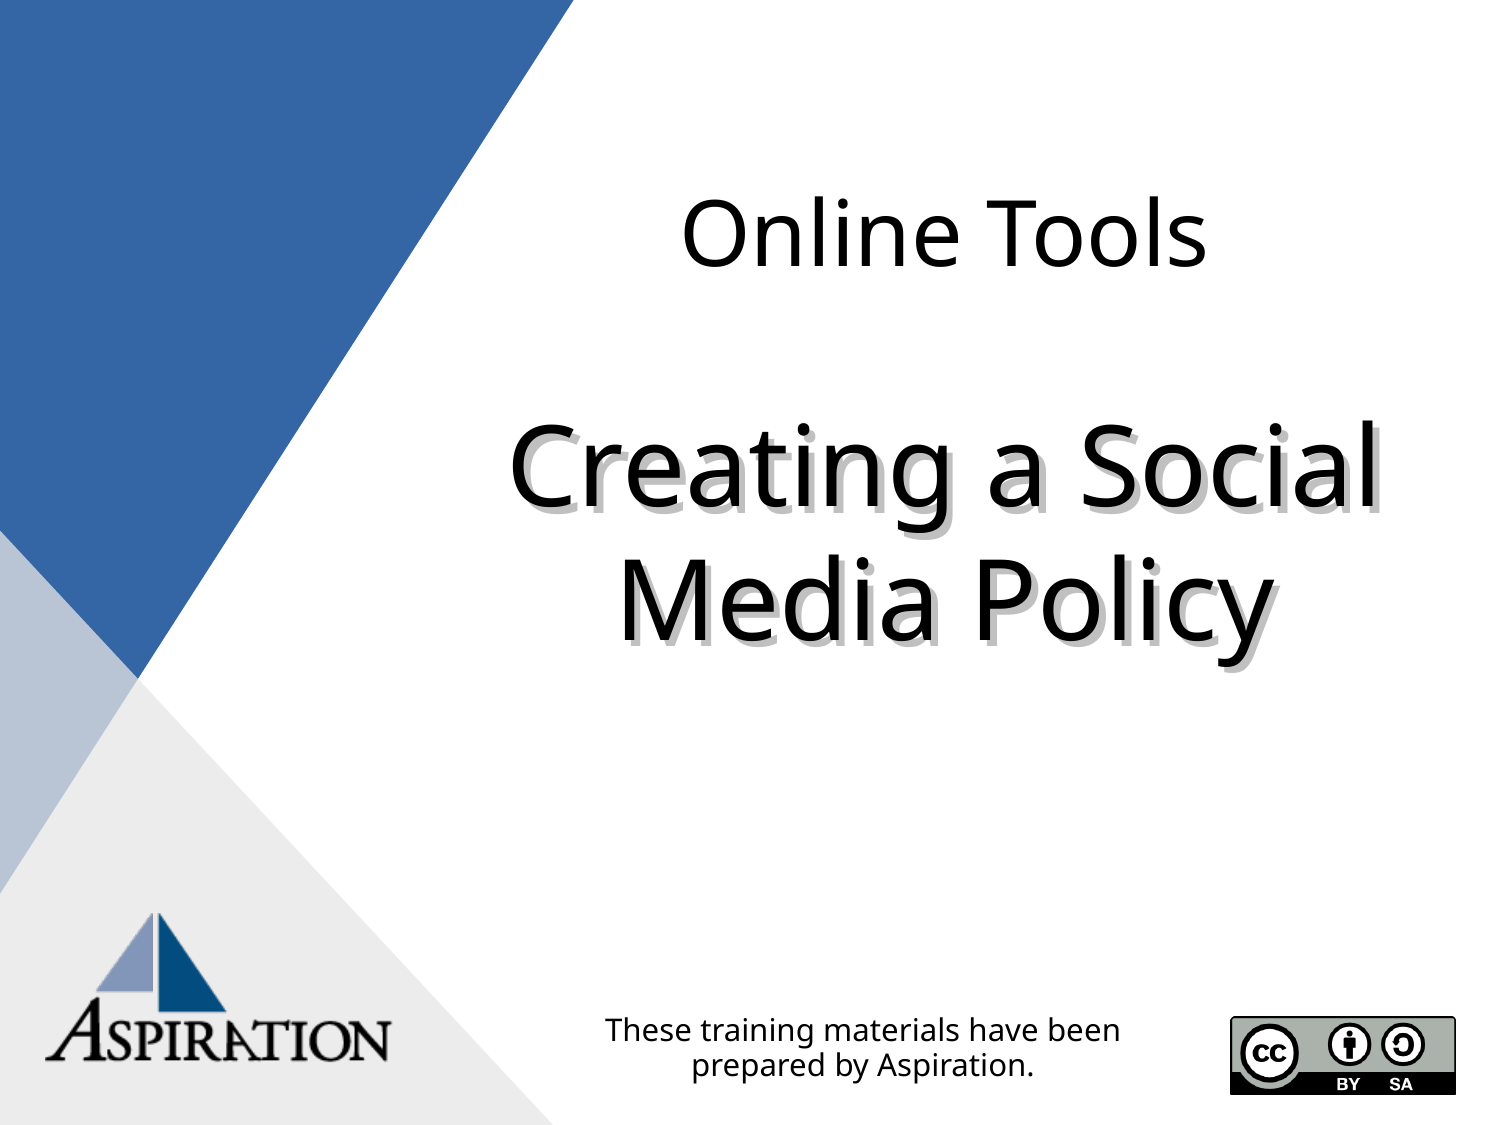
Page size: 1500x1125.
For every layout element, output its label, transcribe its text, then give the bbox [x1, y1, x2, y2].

title Online Tools [465, 139, 1425, 327]
list Creating a Social Media Policy [465, 398, 1425, 1053]
picture [45, 913, 394, 1081]
picture [1230, 1016, 1456, 1096]
text_box These training materials have been prepared by Aspiration. [497, 1005, 1173, 1092]
